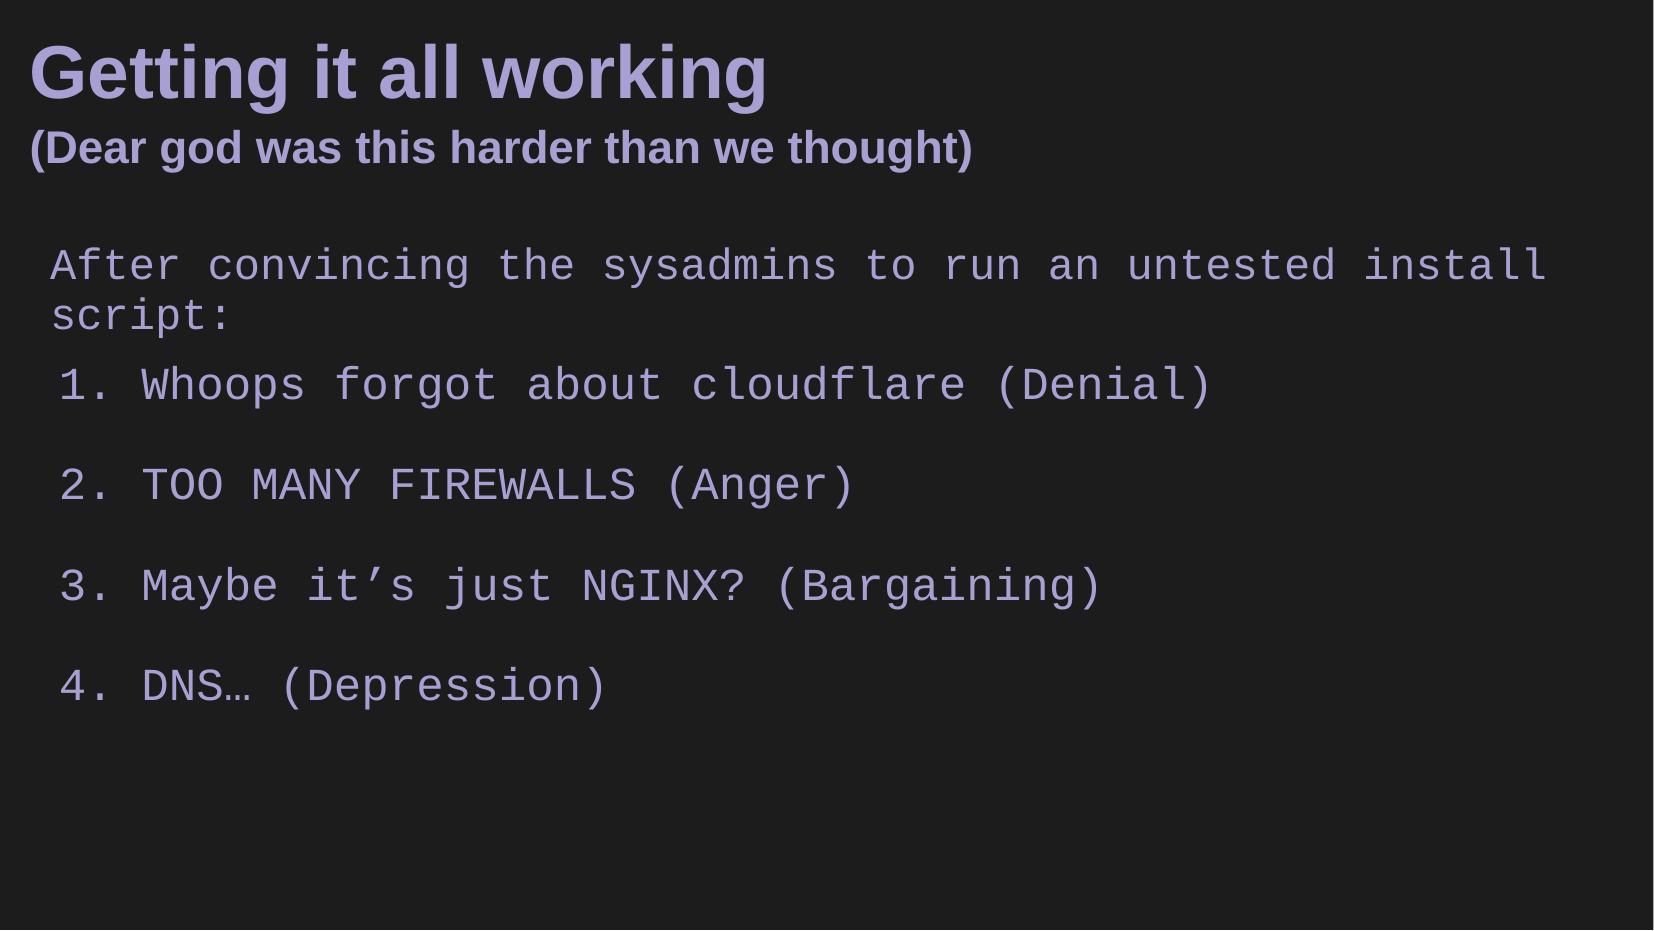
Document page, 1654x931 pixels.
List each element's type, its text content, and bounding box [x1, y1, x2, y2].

text_box 1. Whoops forgot about cloudflare (Denial) 2. TOO MANY FIREWALLS (Anger) 3. Maybe it’s just NGINX? (Bargaining) 4. DNS… (Depression) [0, 354, 1536, 857]
title Getting it all working [29, 11, 1536, 88]
title (Dear god was this harder than we thought) [29, 88, 1536, 207]
text_box After convincing the sysadmins to run an untested install script: [0, 236, 1565, 355]
